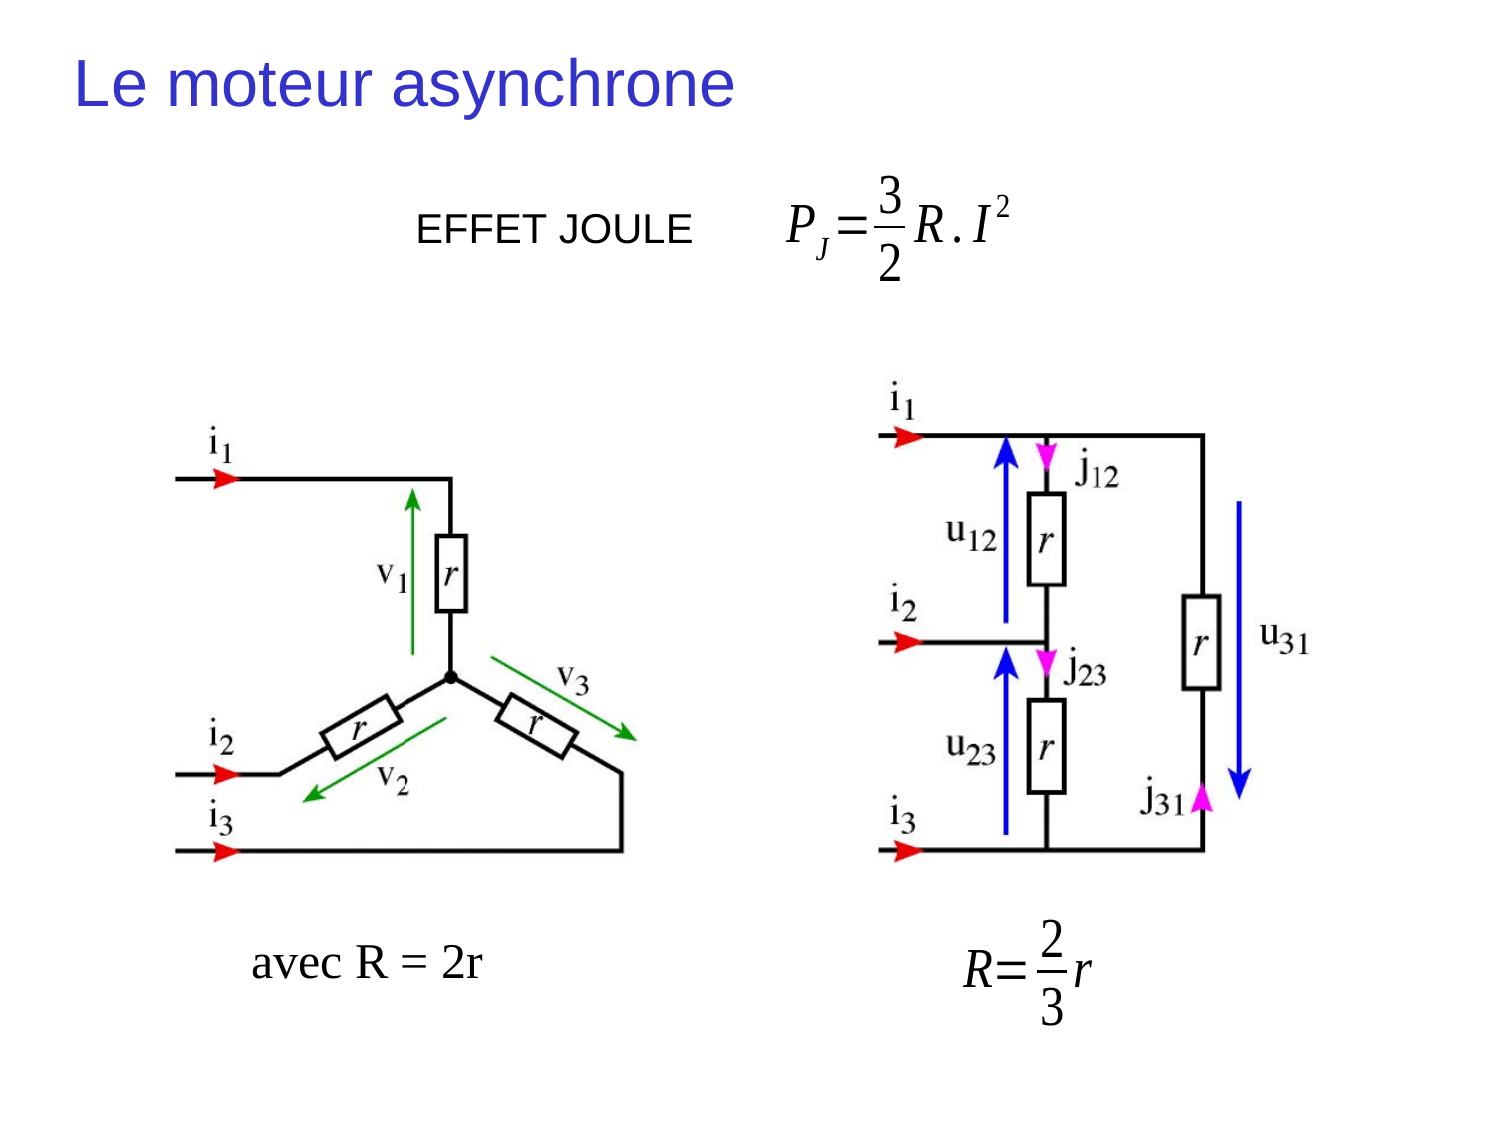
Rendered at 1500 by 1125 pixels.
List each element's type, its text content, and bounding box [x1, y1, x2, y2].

text_box Le moteur asynchrone [59, 32, 752, 128]
chart [944, 906, 1111, 1040]
chart [767, 162, 1024, 296]
text_box EFFET JOULE [400, 194, 709, 260]
picture [875, 375, 1323, 863]
picture [172, 421, 638, 863]
text_box avec R = 2r [236, 921, 532, 997]
